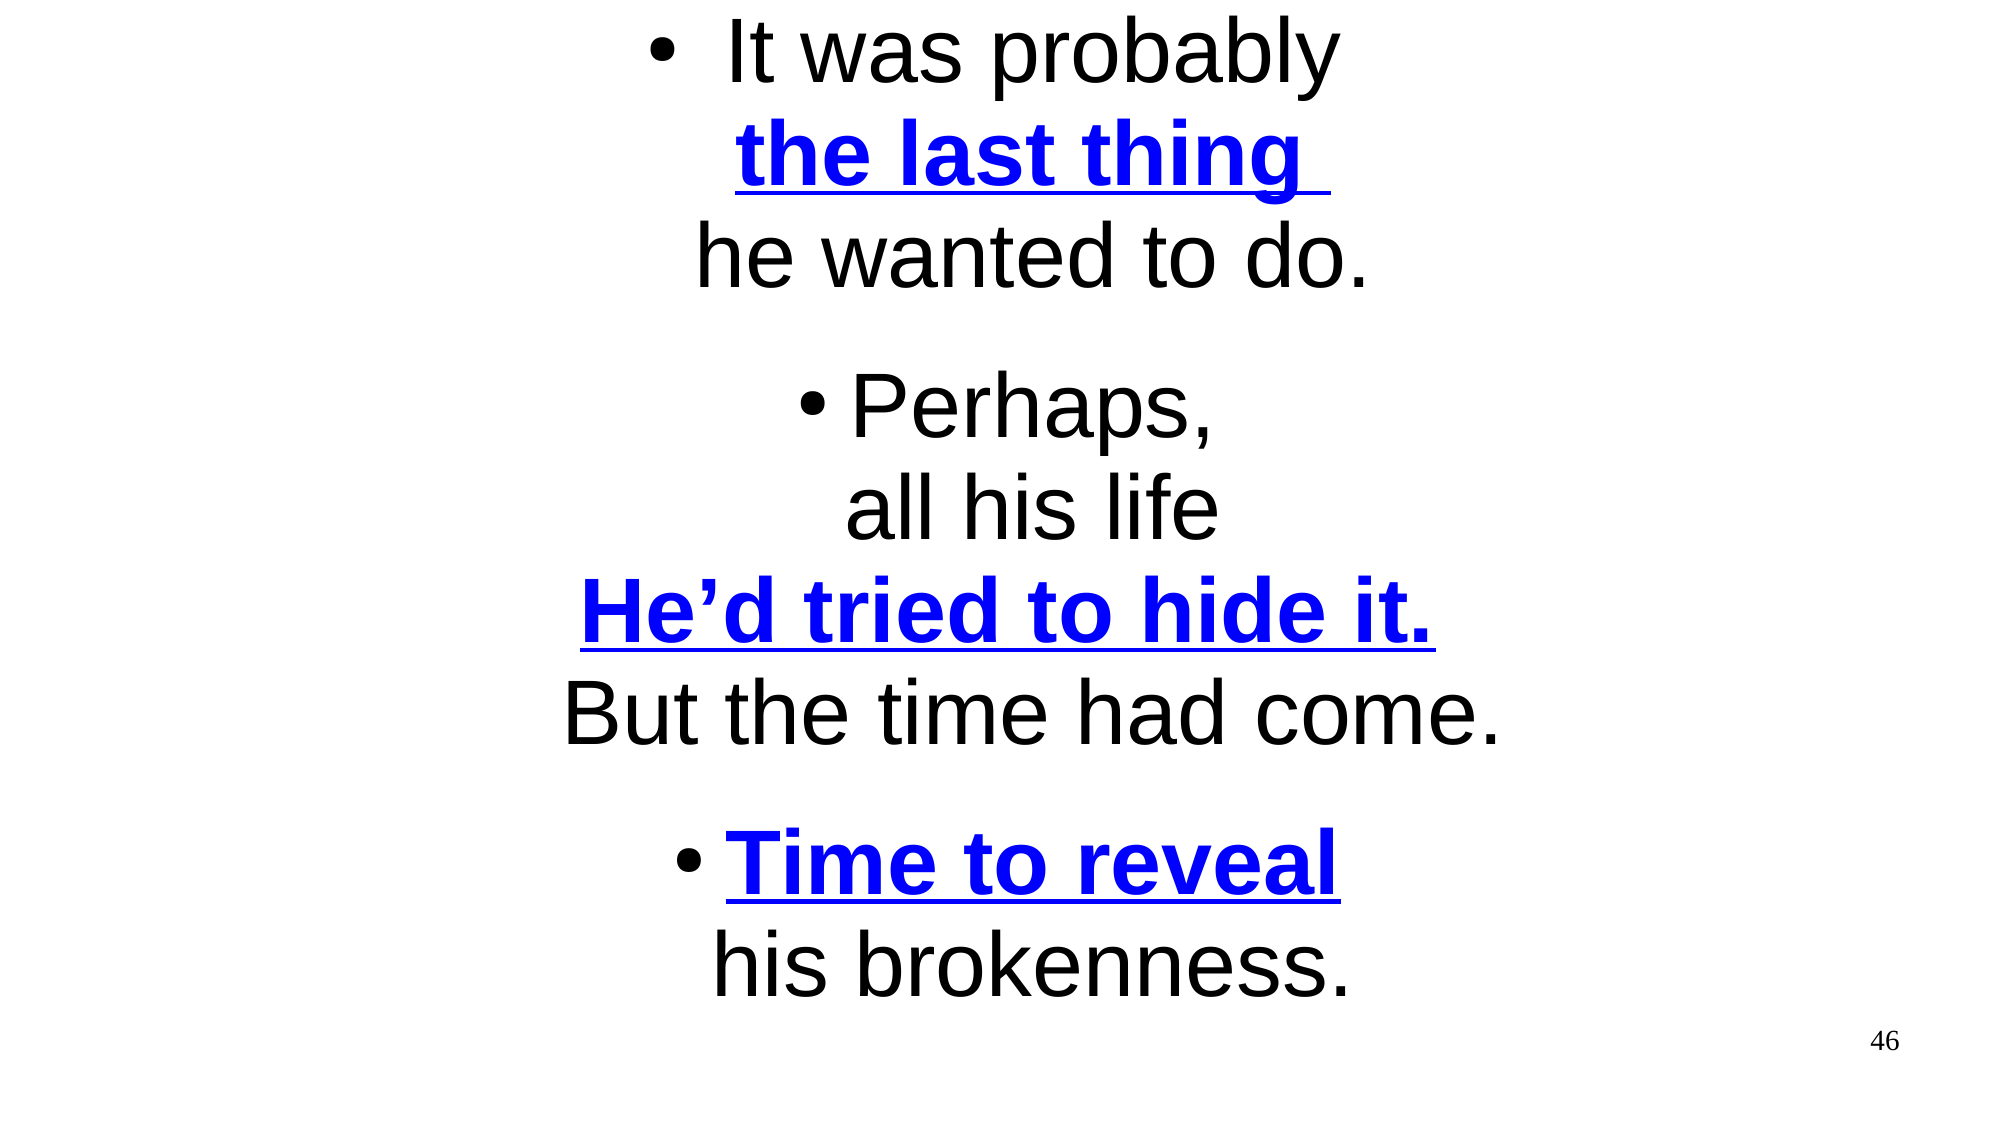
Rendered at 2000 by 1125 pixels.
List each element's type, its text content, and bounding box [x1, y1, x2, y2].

list It was probably the last thing he wanted to do. Perhaps, all his life He’d tried to hide it. But the time had come. Time to reveal his brokenness. [0, 0, 1996, 1123]
